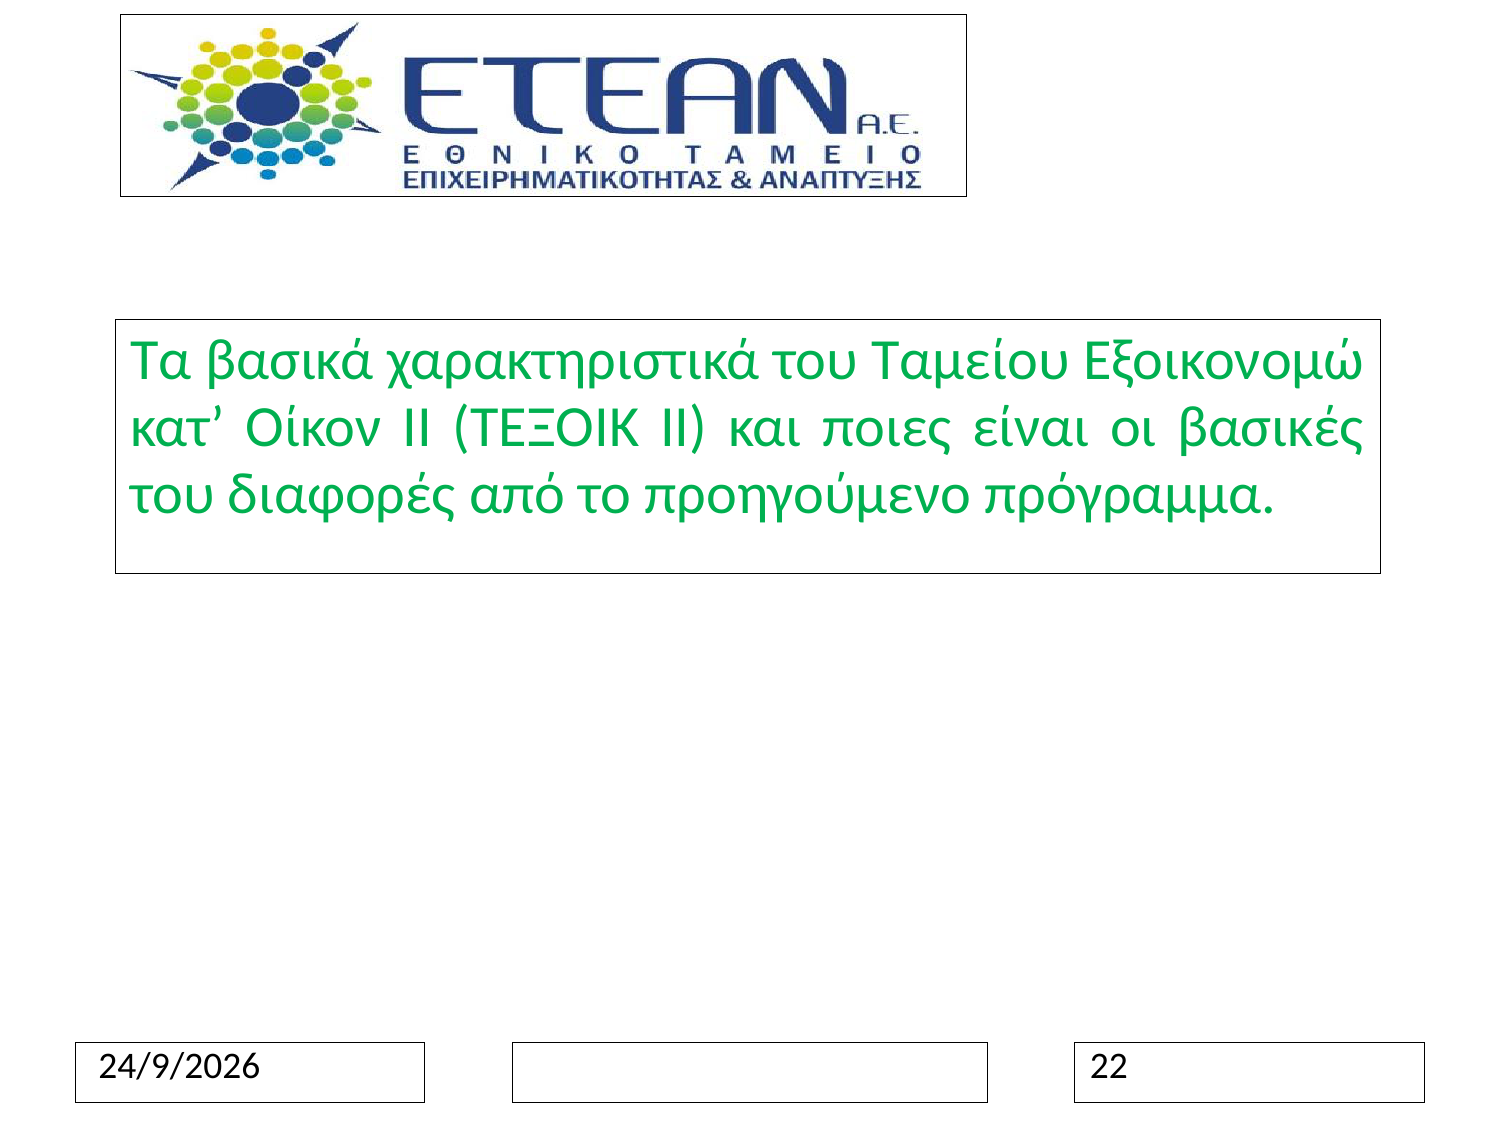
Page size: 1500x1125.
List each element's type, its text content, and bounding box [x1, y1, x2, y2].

text_box Τα βασικά χαρακτηριστικά του Ταμείου Εξοικονομώ κατ’ Οίκον ΙΙ (ΤΕΞΟΙΚ ΙΙ) και ποιες είναι οι βασικές του διαφορές από το προηγούμενο πρόγραμμα. [115, 319, 1381, 574]
slide_number 11 [1074, 1042, 1425, 1103]
picture [121, 15, 966, 196]
